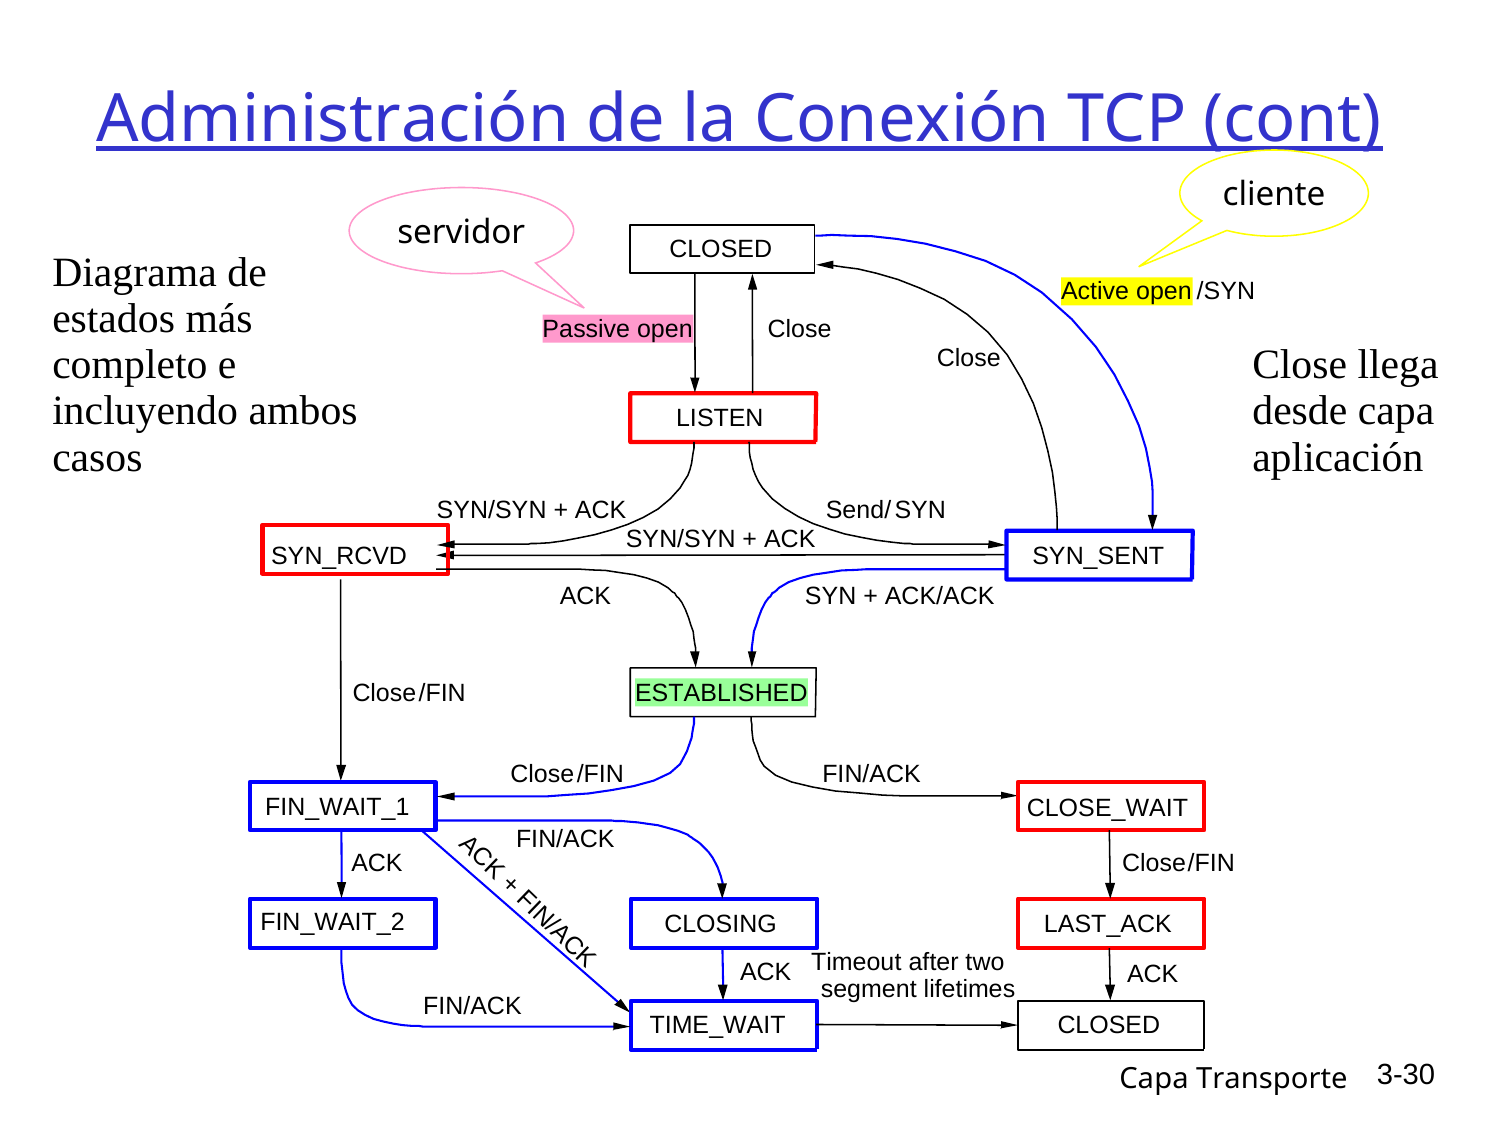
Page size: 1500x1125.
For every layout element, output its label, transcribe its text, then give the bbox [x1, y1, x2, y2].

text_box Close [936, 343, 1002, 372]
text_box [436, 792, 455, 801]
text_box ACK [351, 848, 403, 877]
text_box SYN/SYN + ACK [436, 496, 627, 525]
text_box LAST_ACK [1043, 909, 1173, 938]
text_box [1104, 984, 1116, 1001]
text_box [747, 273, 758, 290]
text_box /SYN [1196, 277, 1256, 306]
text_box [1000, 1021, 1019, 1030]
text_box LISTEN [676, 403, 764, 432]
text_box [717, 984, 728, 1001]
text_box ACK + FIN/ACK [454, 828, 603, 973]
text_box SYN/SYN + ACK [625, 525, 816, 554]
text_box Diagrama de estados más completo e incluyendo ambos casos [37, 241, 413, 488]
text_box [336, 882, 347, 899]
text_box [1147, 514, 1158, 531]
text_box [336, 764, 347, 780]
text_box cliente [1138, 149, 1369, 267]
text_box TIME_WAIT [649, 1011, 786, 1040]
text_box servidor [349, 187, 585, 309]
text_box SYN + ACK/ACK [804, 581, 996, 610]
text_box Close llega desde capa aplicación [1237, 333, 1500, 488]
text_box /FIN [418, 678, 466, 707]
text_box [612, 1022, 631, 1031]
text_box FIN/ACK [822, 760, 922, 789]
text_box SYN_RCVD [270, 541, 408, 570]
text_box ACK [739, 957, 792, 986]
text_box Active open [1061, 277, 1193, 306]
text_box Passive open [542, 314, 694, 343]
text_box ACK [559, 581, 612, 610]
text_box [436, 540, 455, 549]
text_box /FIN [576, 760, 625, 789]
text_box /FIN [1187, 848, 1236, 877]
text_box [816, 260, 834, 269]
text_box Close [1122, 848, 1187, 877]
text_box [716, 882, 727, 899]
text_box [690, 651, 700, 668]
title Administración de la Conexión TCP (cont) [81, 21, 1438, 210]
text_box [614, 998, 629, 1013]
text_box [450, 550, 454, 560]
text_box [987, 540, 1006, 549]
text_box Close [767, 314, 832, 343]
text_box ESTABLISHED [635, 678, 808, 707]
text_box CLOSED [1057, 1011, 1161, 1040]
text_box FIN_WAIT_1 [265, 793, 411, 822]
text_box [690, 376, 700, 393]
text_box [747, 651, 758, 668]
text_box SYN [894, 496, 947, 525]
text_box Close [510, 760, 575, 789]
text_box FIN/ACK [423, 992, 522, 1021]
text_box ACK [1127, 959, 1179, 988]
text_box FIN_WAIT_2 [260, 907, 406, 936]
text_box FIN/ACK [516, 825, 615, 854]
text_box [1000, 791, 1016, 800]
text_box Close [352, 678, 417, 707]
text_box Send/ [825, 496, 892, 525]
text_box CLOSED [669, 234, 773, 263]
text_box Timeout after two [811, 948, 1013, 977]
text_box [1104, 882, 1116, 899]
text_box CLOSE_WAIT [1026, 794, 1189, 823]
text_box [436, 552, 446, 558]
text_box CLOSING [664, 909, 778, 938]
text_box segment lifetimes [820, 974, 1016, 1003]
text_box SYN_SENT [1032, 541, 1165, 570]
